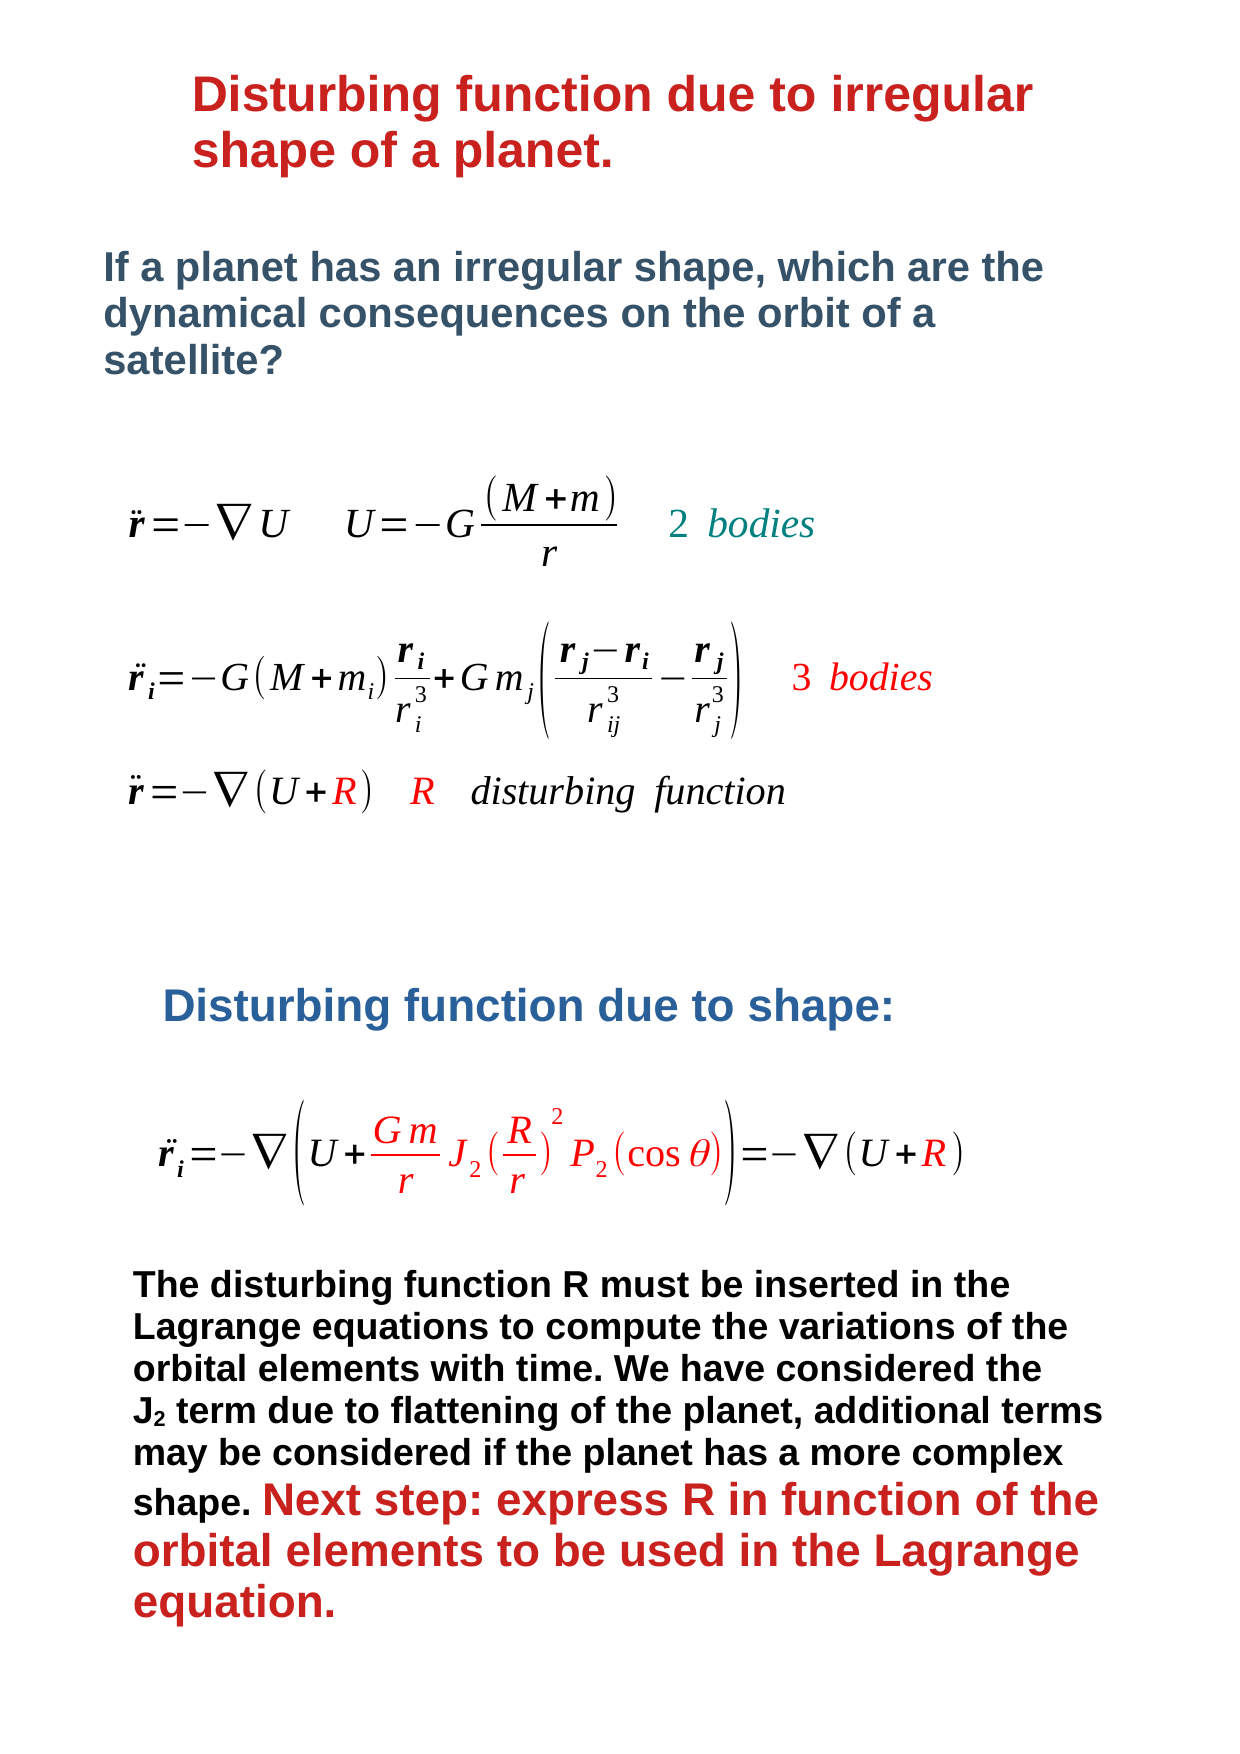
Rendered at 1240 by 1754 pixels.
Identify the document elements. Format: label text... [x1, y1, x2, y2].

chart [118, 472, 827, 576]
text_box Disturbing function due to irregular shape of a planet. [177, 59, 1240, 186]
chart [147, 1097, 974, 1209]
text_box Disturbing function due to shape: [147, 972, 1123, 1039]
text_box If a planet has an irregular shape, which are the dynamical consequences on the orbit of a satellite? [88, 236, 1123, 391]
chart [118, 620, 943, 743]
text_box The disturbing function R must be inserted in the Lagrange equations to compute the variations of the orbital elements with time. We have considered the J2 term due to flattening of the planet, additional terms may be considered if the planet has a more complex shape. Next step: express R in function of the orbital elements to be used in the Lagrange equation. [118, 1256, 1123, 1648]
chart [118, 766, 798, 816]
